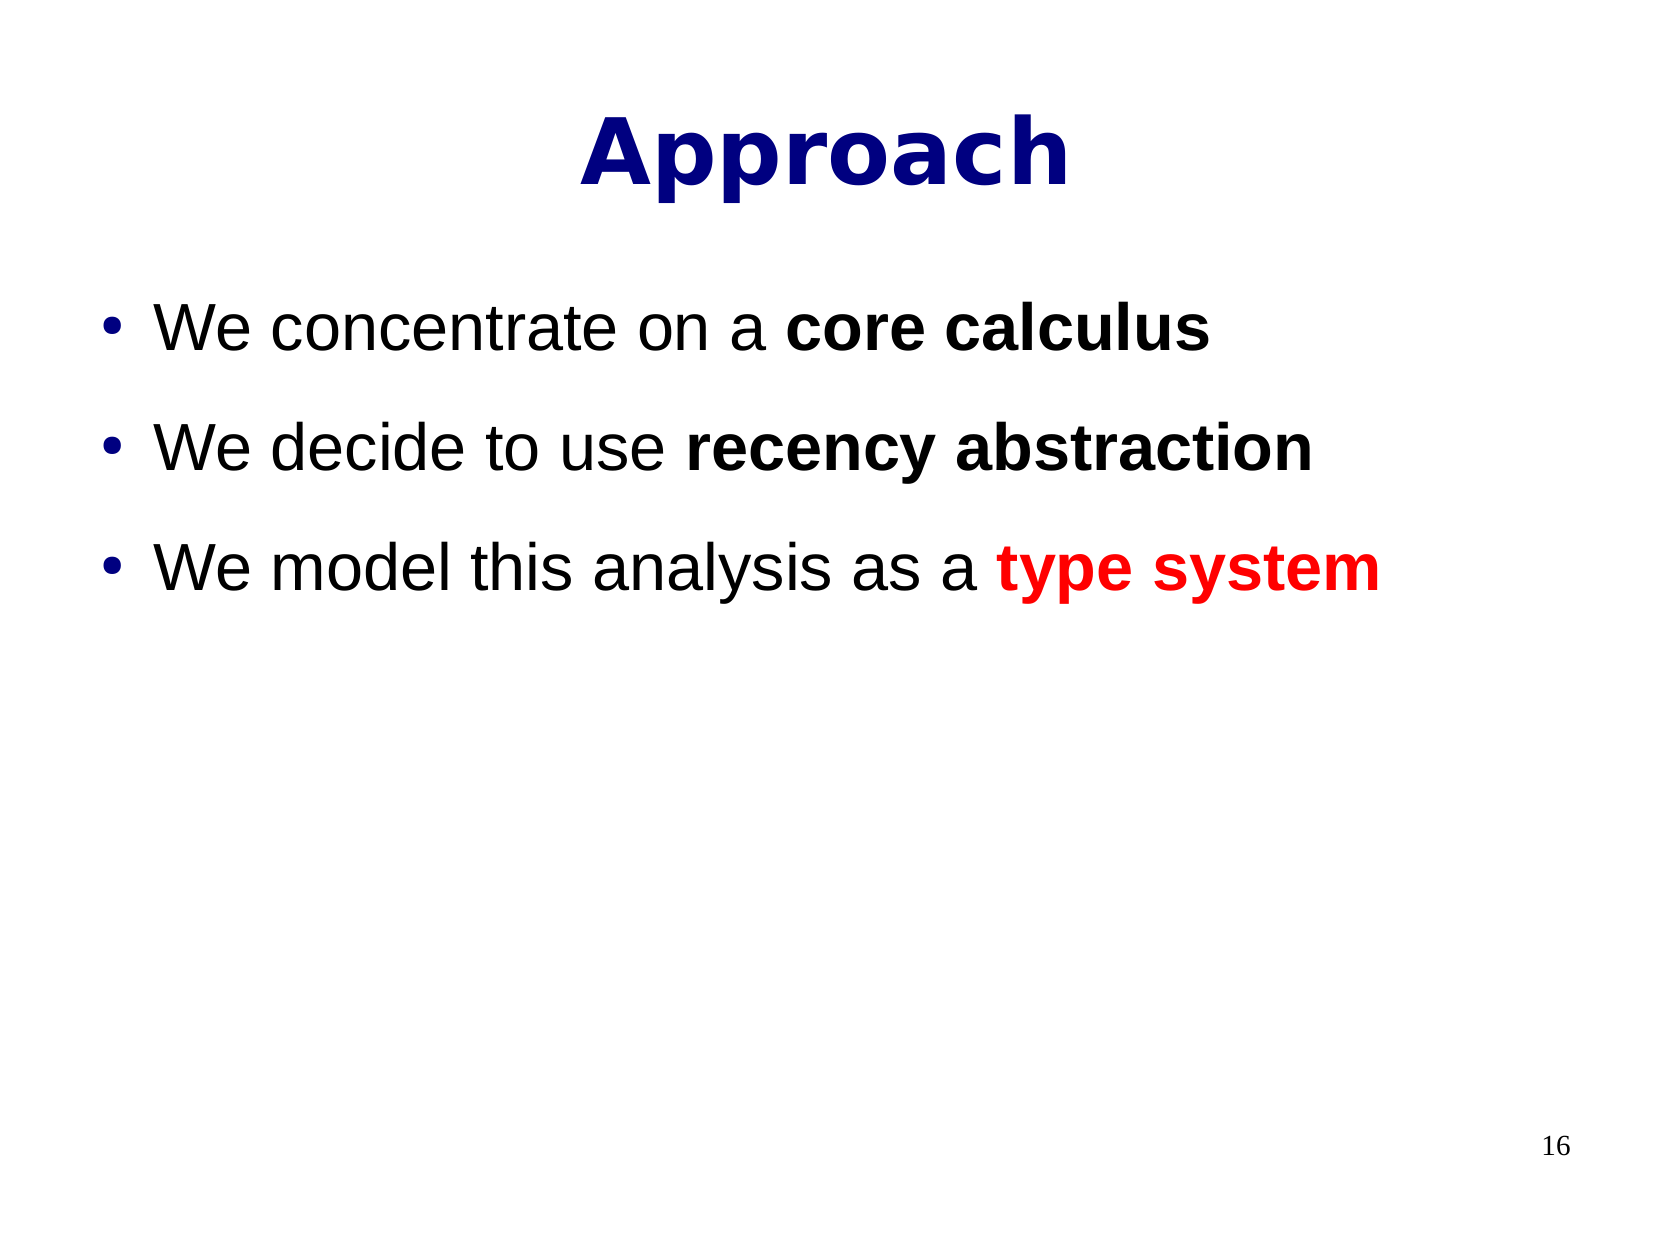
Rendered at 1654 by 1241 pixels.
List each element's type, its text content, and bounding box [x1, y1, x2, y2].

list We concentrate on a core calculus We decide to use recency abstraction We model this analysis as a type system [82, 290, 1571, 1051]
title Approach [82, 56, 1571, 250]
